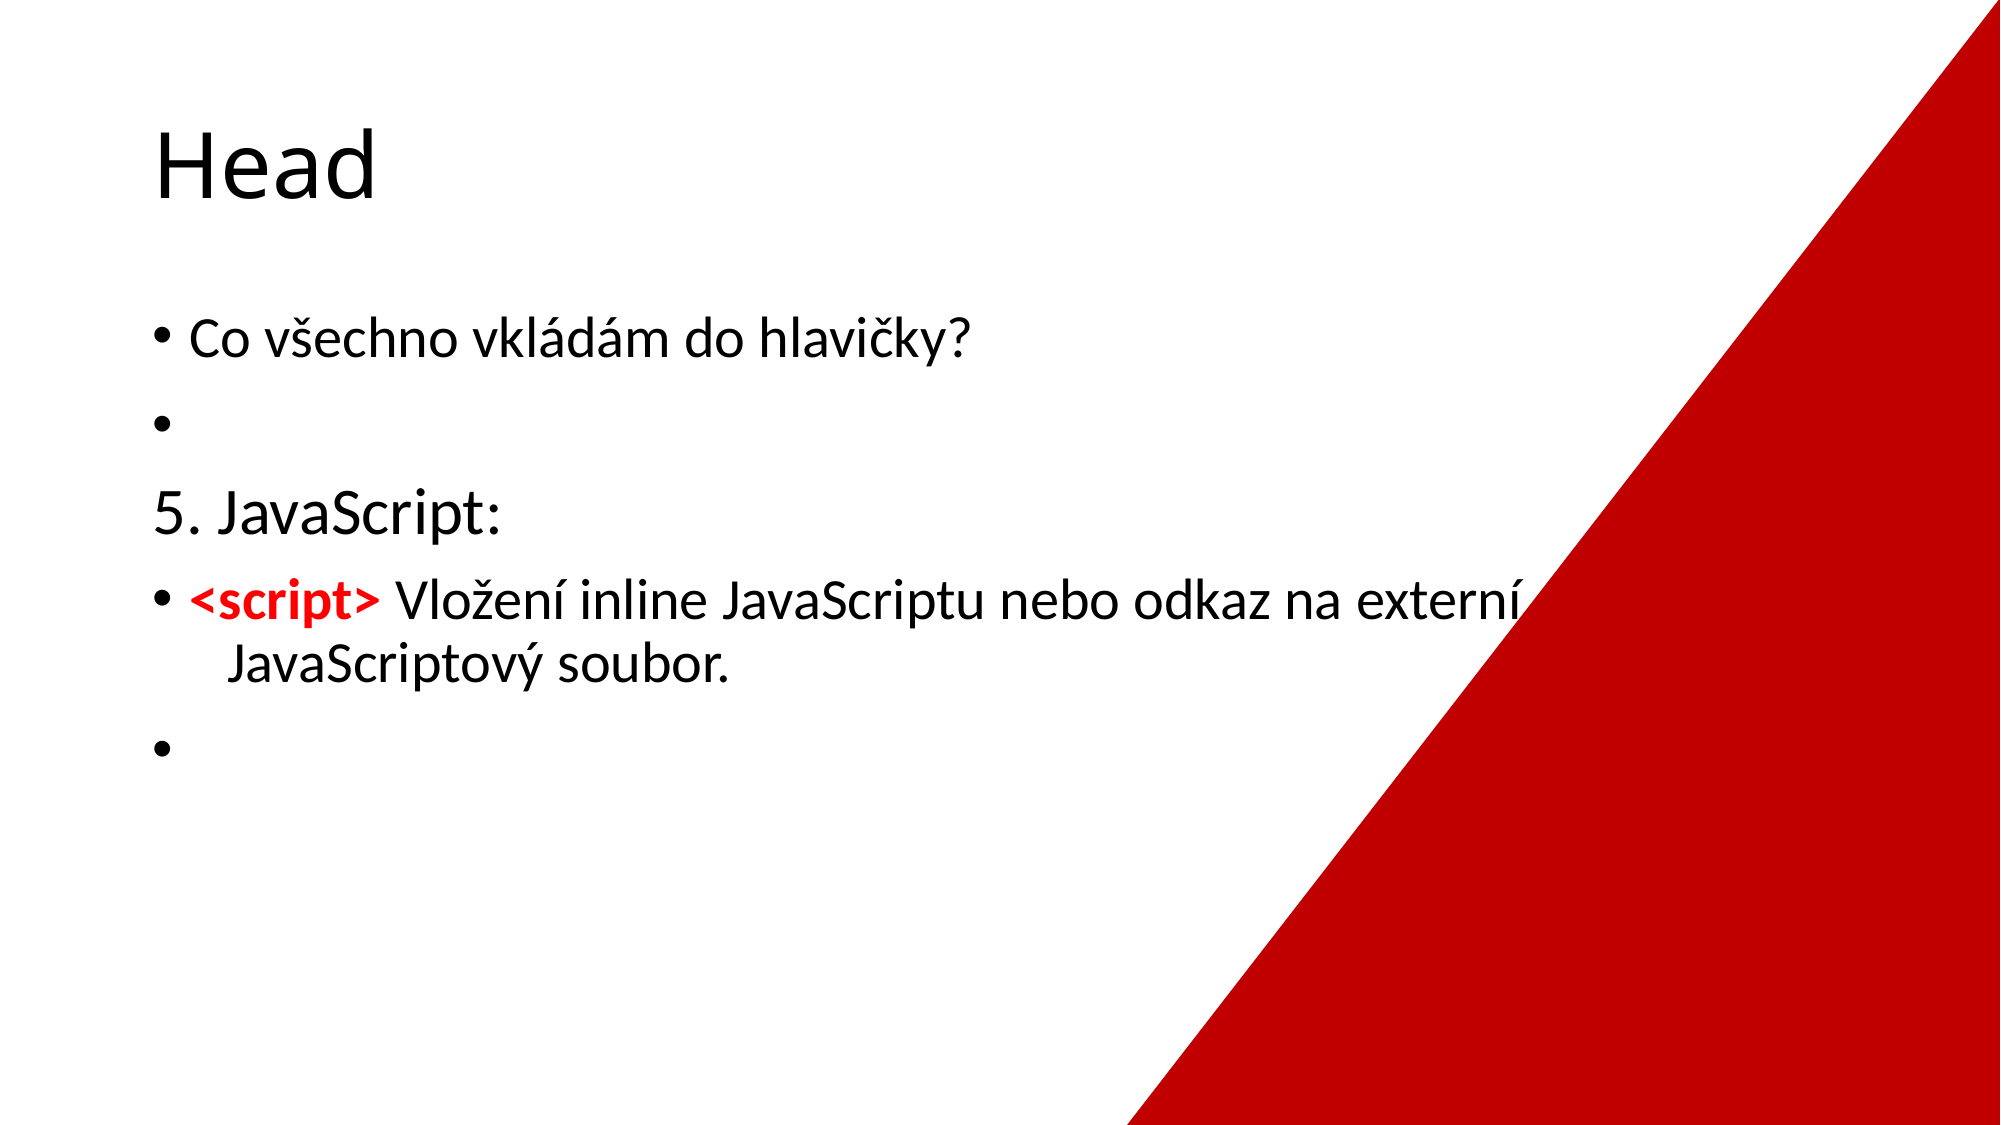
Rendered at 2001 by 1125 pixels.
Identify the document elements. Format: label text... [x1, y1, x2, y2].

text_box [1128, 0, 2000, 1125]
list Co všechno vkládám do hlavičky? 5. JavaScript: <script> Vložení inline JavaScriptu nebo odkaz na externí JavaScriptový soubor. [137, 299, 1863, 1014]
title Head [137, 59, 1863, 278]
